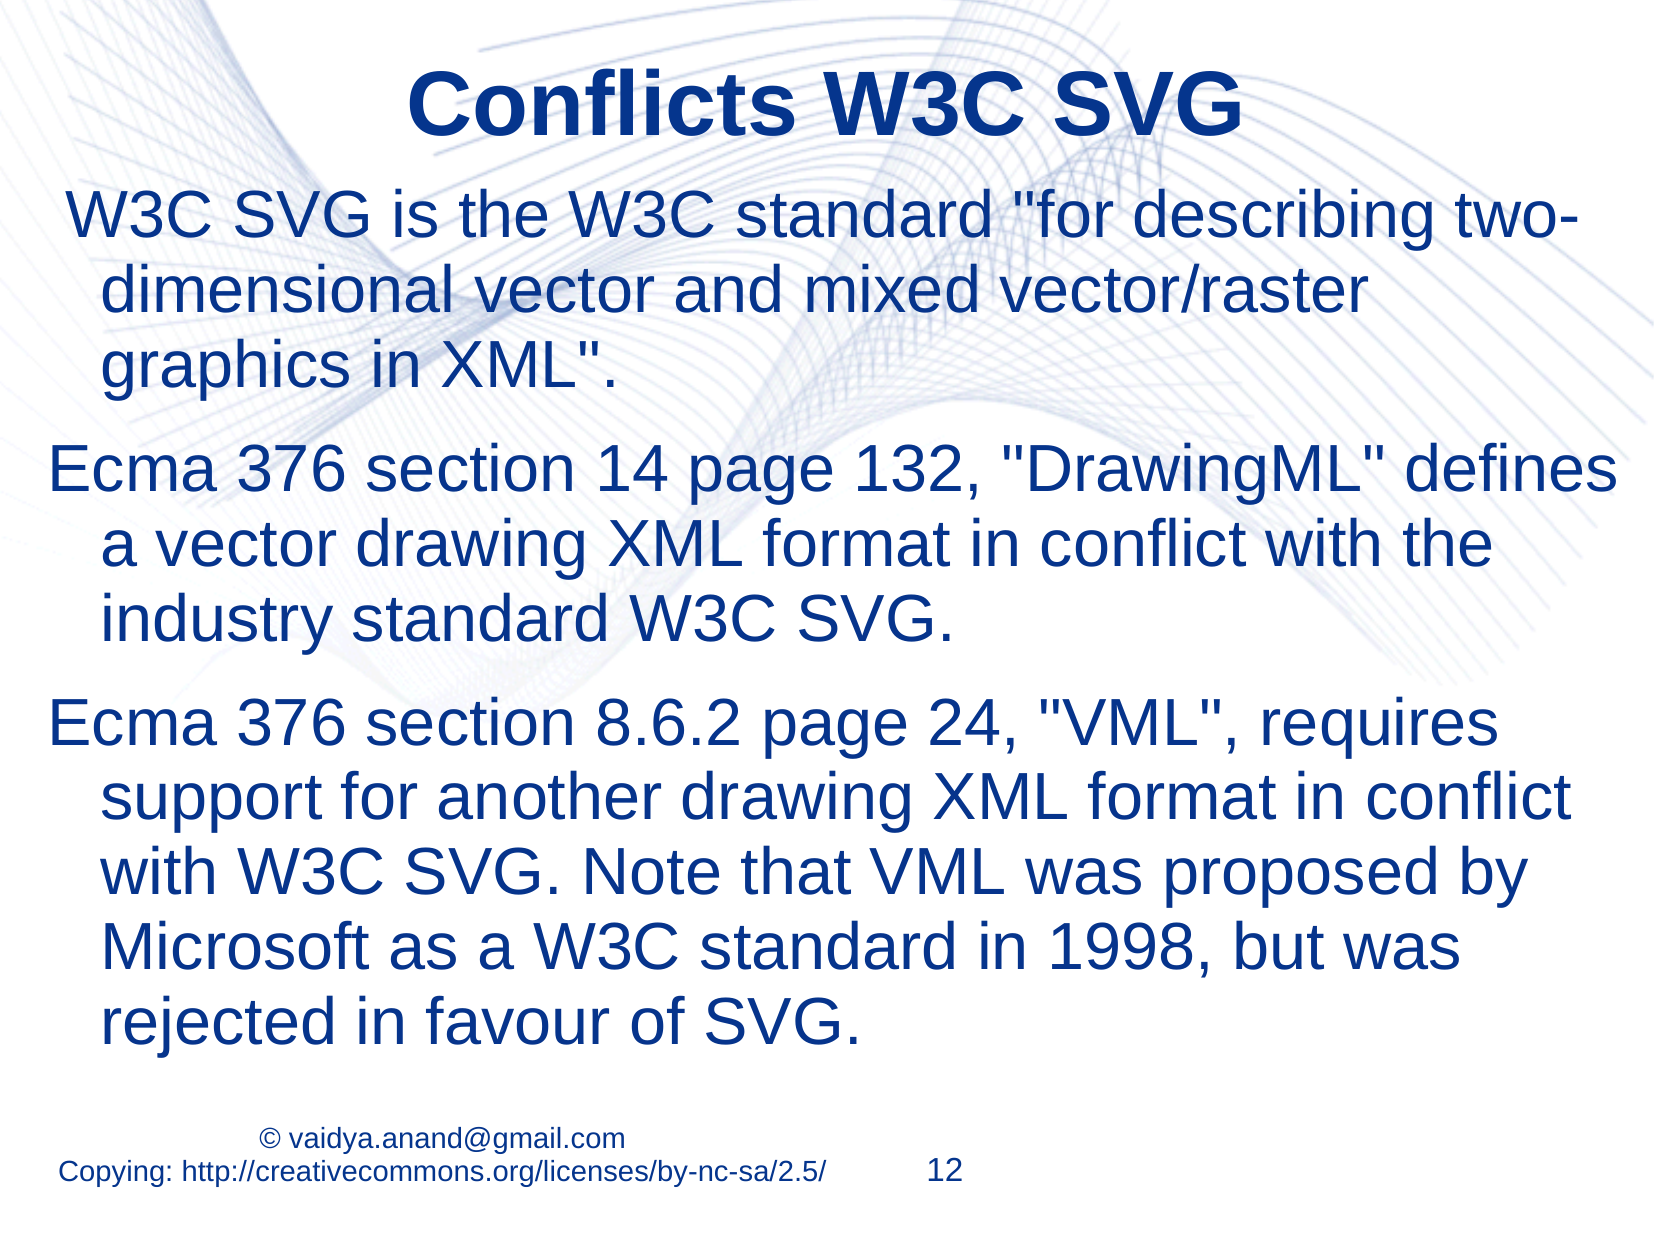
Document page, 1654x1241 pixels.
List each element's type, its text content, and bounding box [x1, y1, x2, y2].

title Conflicts W3C SVG [29, 36, 1625, 170]
list W3C SVG is the W3C standard "for describing two-dimensional vector and mixed vector/raster graphics in XML". Ecma 376 section 14 page 132, "DrawingML" defines a vector drawing XML format in conflict with the industry standard W3C SVG. Ecma 376 section 8.6.2 page 24, "VML", requires support for another drawing XML format in conflict with W3C SVG. Note that VML was proposed by Microsoft as a W3C standard in 1998, but was rejected in favour of SVG. [29, 177, 1625, 1108]
picture [0, 0, 1654, 1241]
